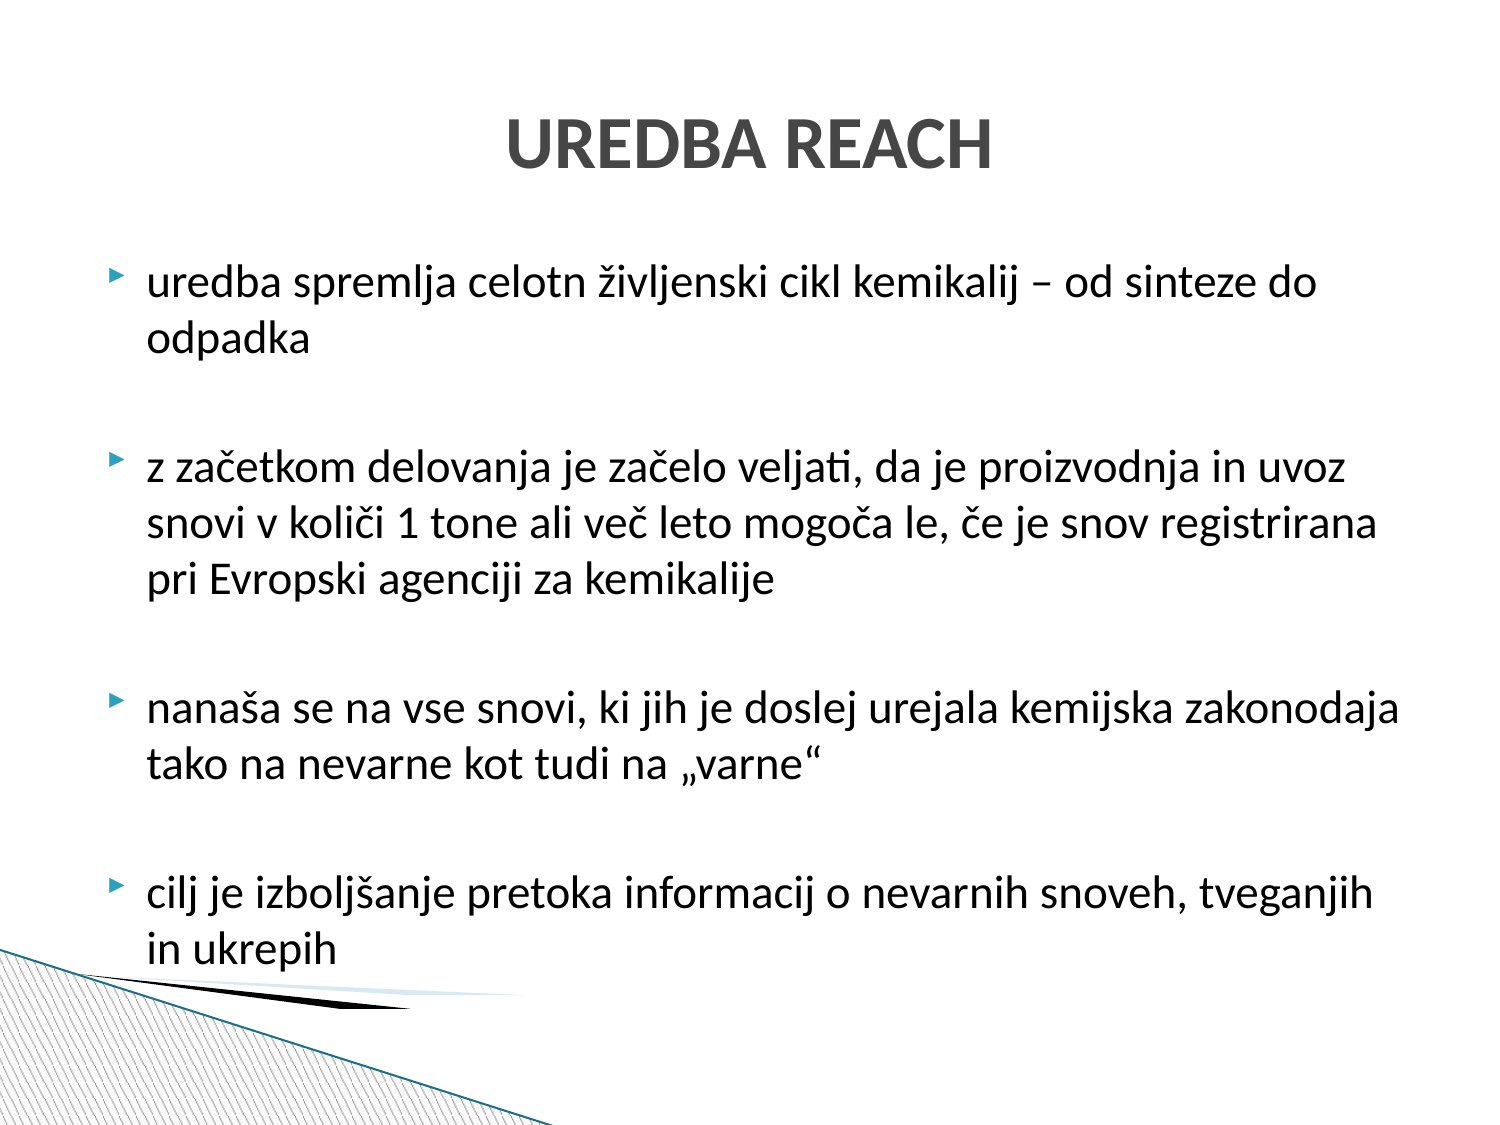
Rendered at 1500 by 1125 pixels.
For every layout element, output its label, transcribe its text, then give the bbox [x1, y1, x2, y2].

title UREDBA REACH [75, 45, 1425, 233]
list uredba spremlja celotn življenski cikl kemikalij – od sinteze do odpadka z začetkom delovanja je začelo veljati, da je proizvodnja in uvoz snovi v količi 1 tone ali več leto mogoča le, če je snov registrirana pri Evropski agenciji za kemikalije nanaša se na vse snovi, ki jih je doslej urejala kemijska zakonodaja tako na nevarne kot tudi na „varne“ cilj je izboljšanje pretoka informacij o nevarnih snoveh, tveganjih in ukrepih [75, 243, 1425, 986]
picture [0, 952, 543, 1125]
